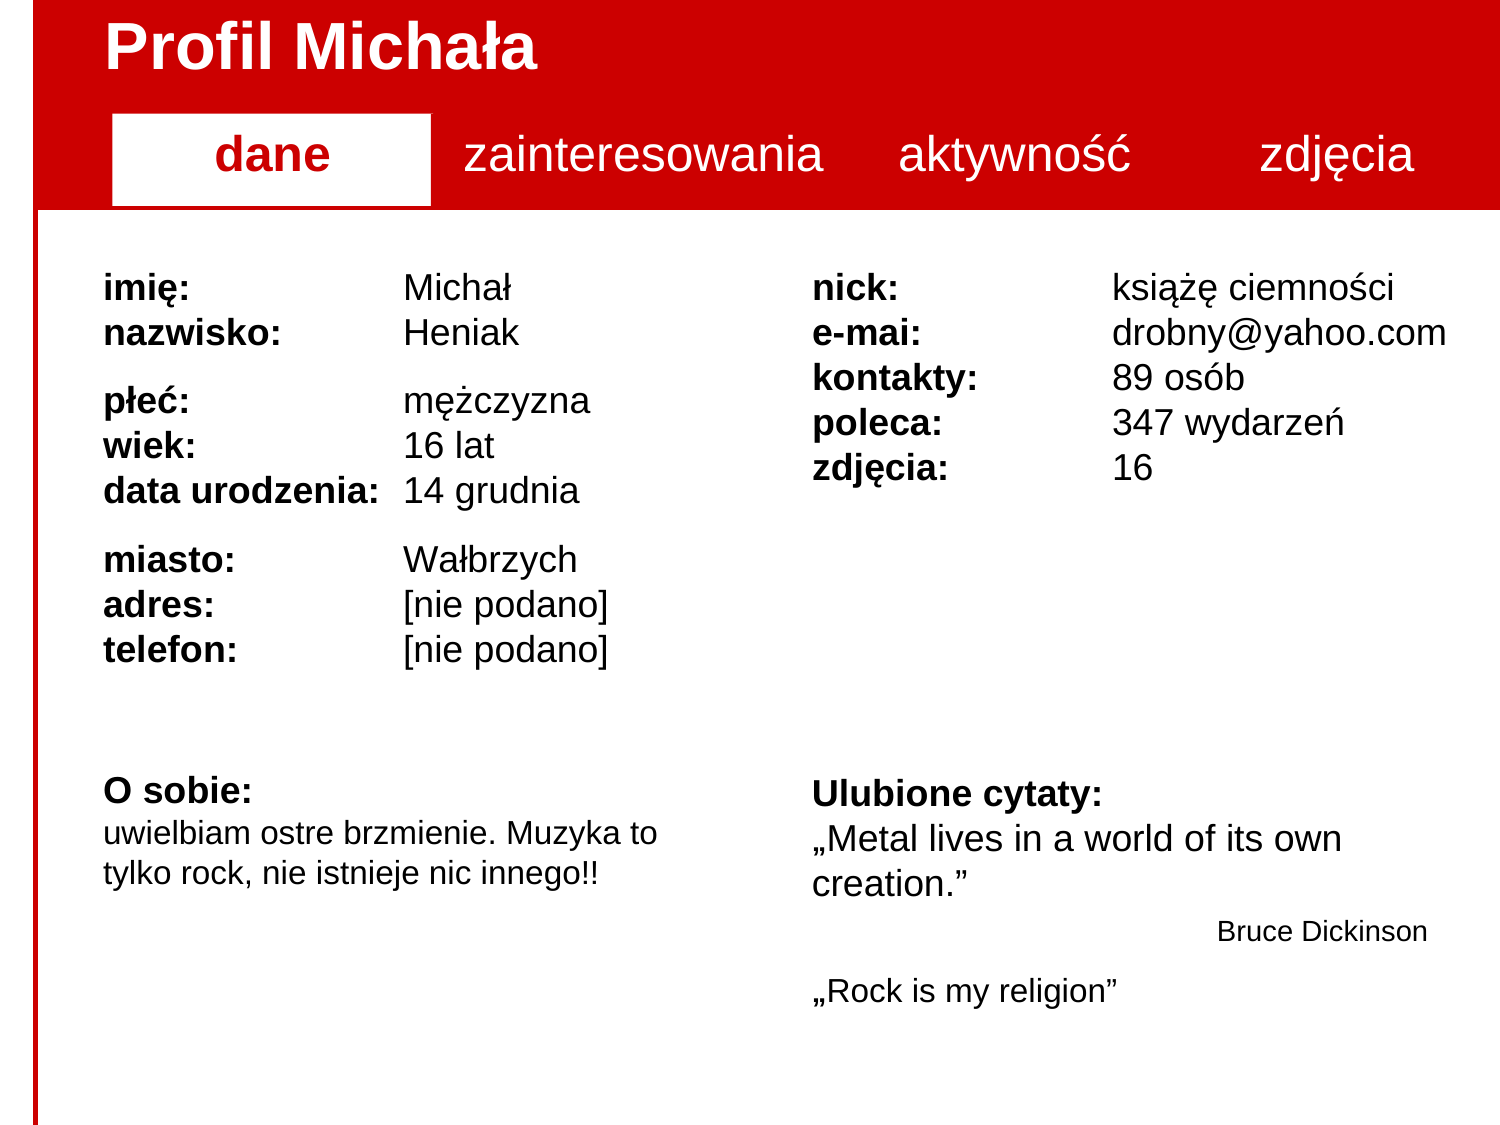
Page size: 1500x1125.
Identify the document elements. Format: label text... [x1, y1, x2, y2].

text_box nick: książę ciemności e-mai: drobny@yahoo.com kontakty: 89 osób poleca: 347 wydarzeń zdjęcia: 16 [797, 255, 1500, 565]
text_box aktywność [854, 113, 1167, 206]
text_box zdjęcia [1167, 113, 1500, 206]
text_box O sobie: uwielbiam ostre brzmienie. Muzyka to tylko rock, nie istnieje nic innego!! [88, 758, 751, 960]
text_box imię: Michał nazwisko: Heniak płeć: mężczyzna wiek: 16 lat data urodzenia: 14 grudnia miasto: Wałbrzych adres: [nie podano] telefon: [nie podano] [88, 255, 880, 747]
text_box dane [112, 113, 430, 206]
text_box Ulubione cytaty: „Metal lives in a world of its own creation.” Bruce Dickinson „Rock is my religion” [797, 760, 1459, 1057]
text_box zainteresowania [430, 113, 854, 206]
text_box Profil Michała [38, 0, 1500, 203]
